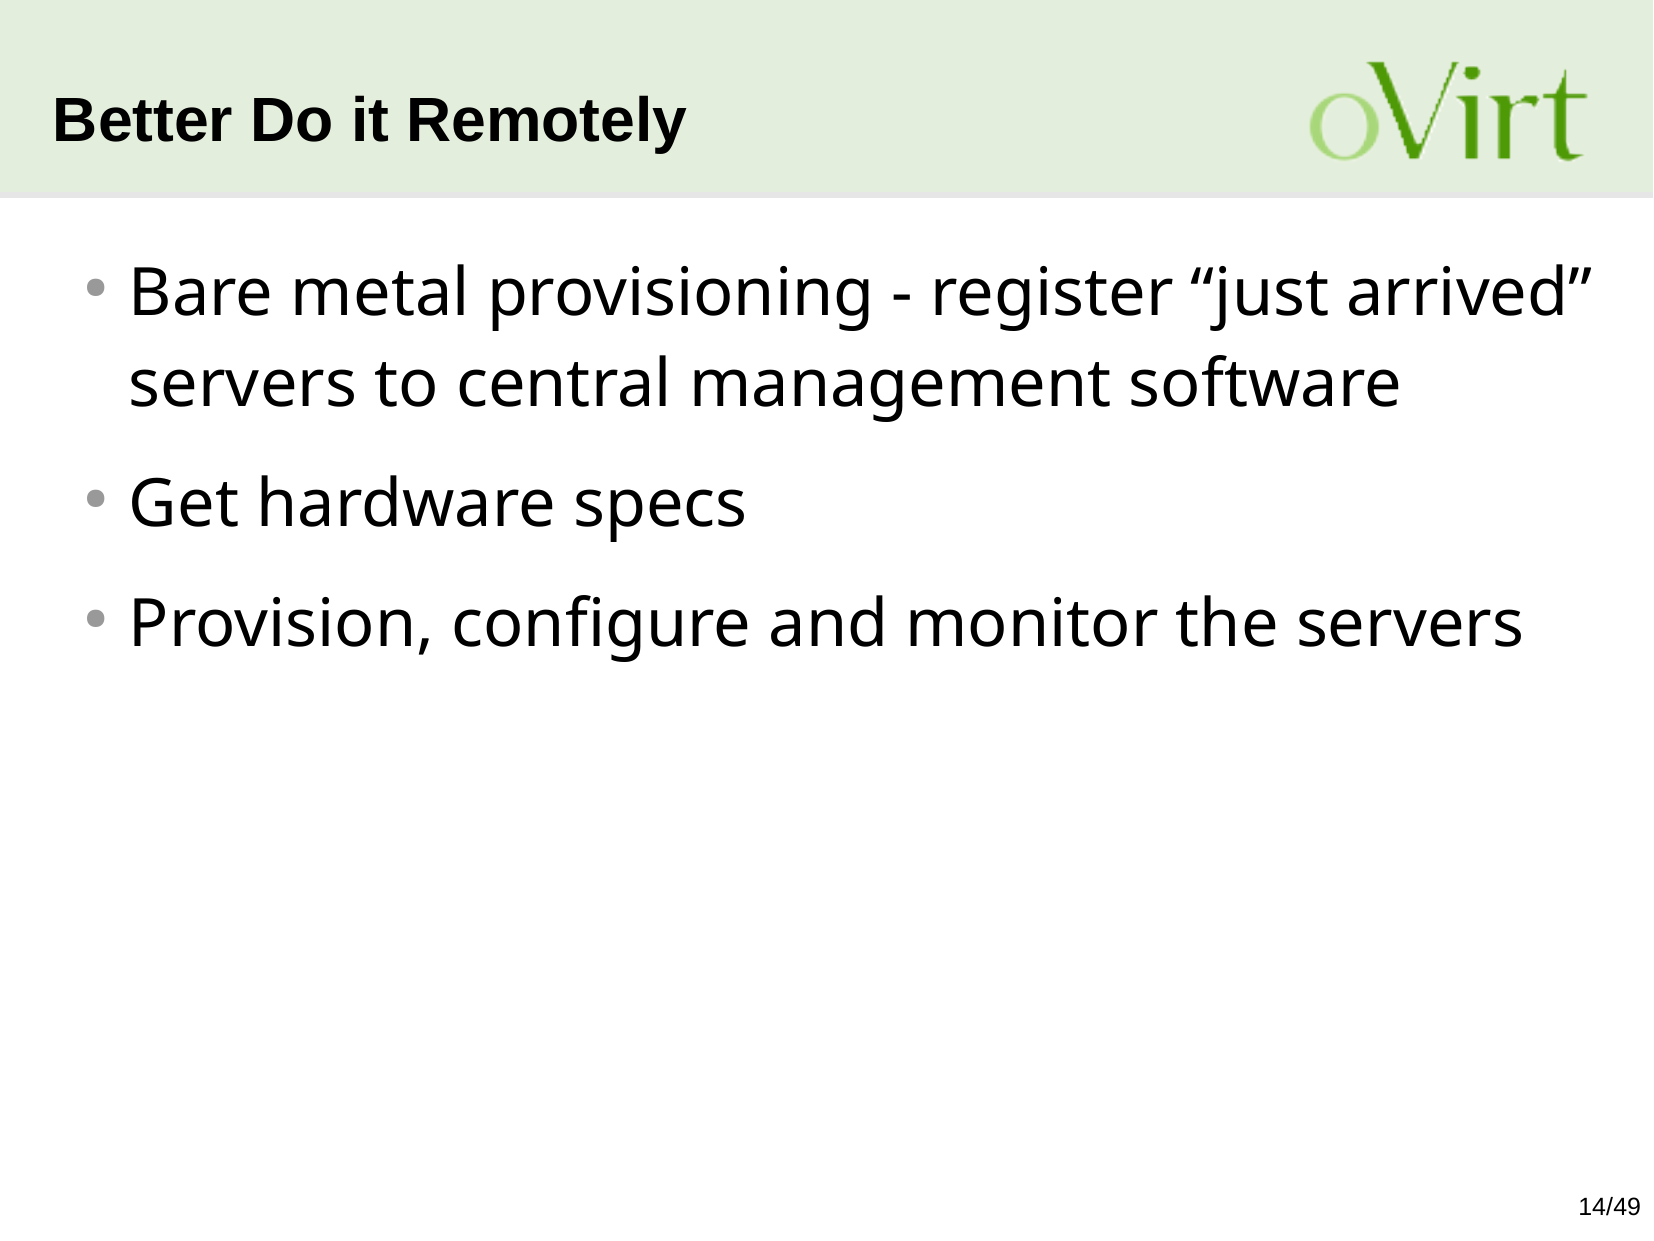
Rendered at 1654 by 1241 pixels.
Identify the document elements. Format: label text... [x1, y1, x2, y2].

list Bare metal provisioning - register “just arrived” servers to central management software Get hardware specs Provision, configure and monitor the servers [69, 197, 1633, 1094]
title Better Do it Remotely [52, 14, 1330, 154]
picture [1289, 36, 1613, 181]
